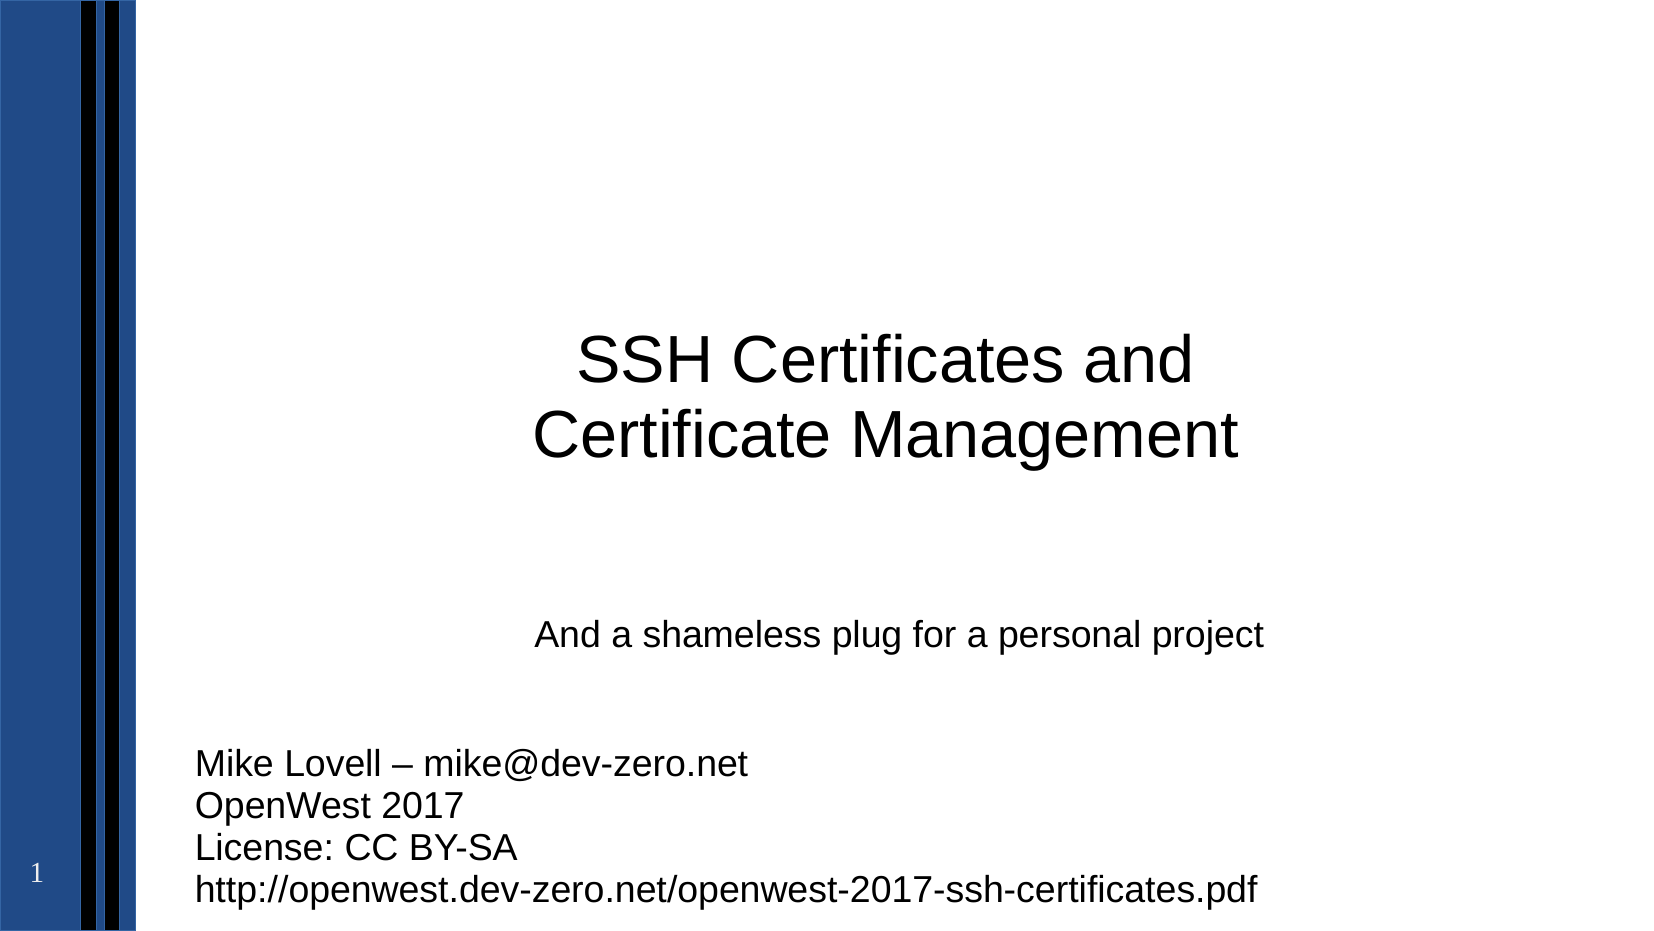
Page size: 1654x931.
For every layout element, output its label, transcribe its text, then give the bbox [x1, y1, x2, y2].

text_box And a shameless plug for a personal project [519, 606, 1280, 664]
subtitle SSH Certificates and Certificate Management [141, 37, 1630, 758]
text_box Mike Lovell – mike@dev-zero.net OpenWest 2017 License: CC BY-SA http://openwest.dev-zero.net/openwest-2017-ssh-certificates.pdf [180, 735, 1460, 924]
